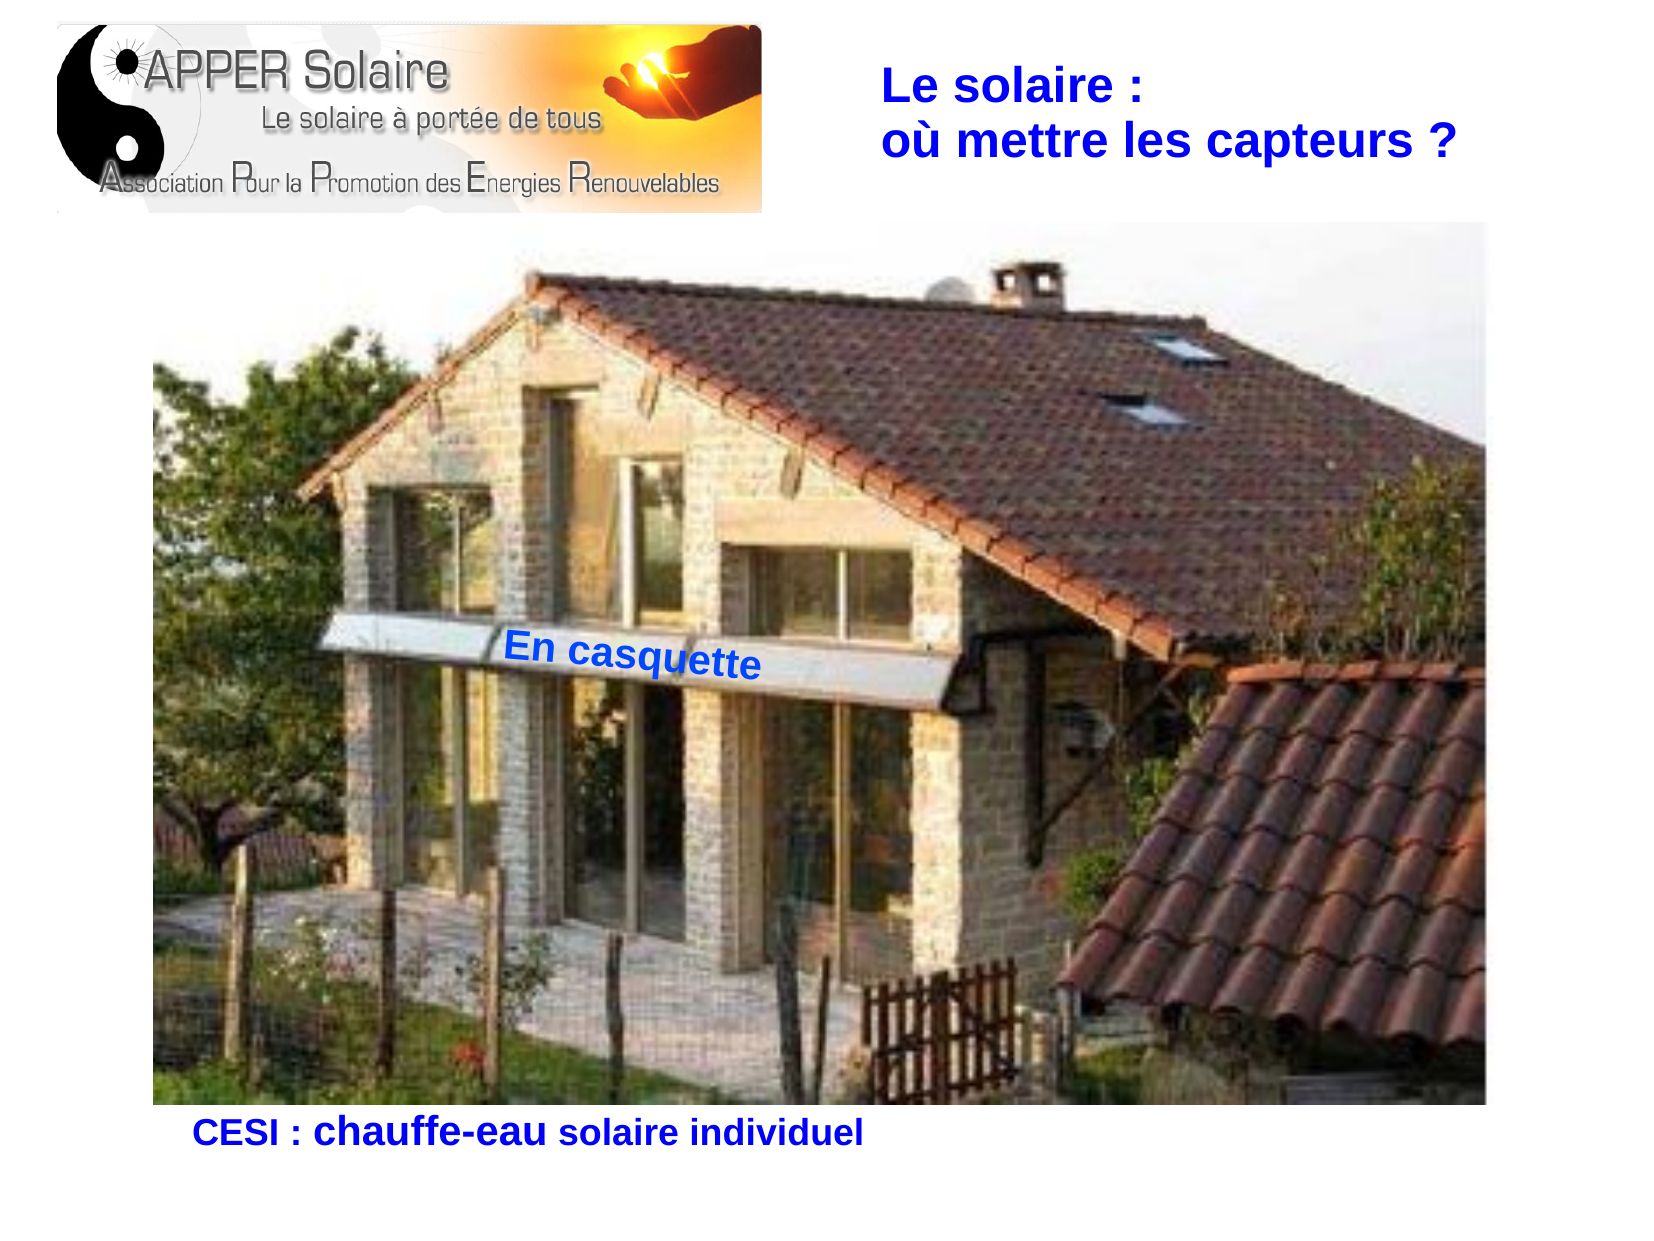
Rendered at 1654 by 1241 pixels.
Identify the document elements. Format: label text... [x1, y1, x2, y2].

text_box En casquette [471, 606, 792, 700]
picture [153, 222, 1501, 1105]
text_box CESI : chauffe-eau solaire individuel [153, 1092, 875, 1162]
picture [57, 21, 762, 213]
text_box Le solaire : où mettre les capteurs ? [865, 46, 1474, 176]
title [82, 49, 1571, 257]
